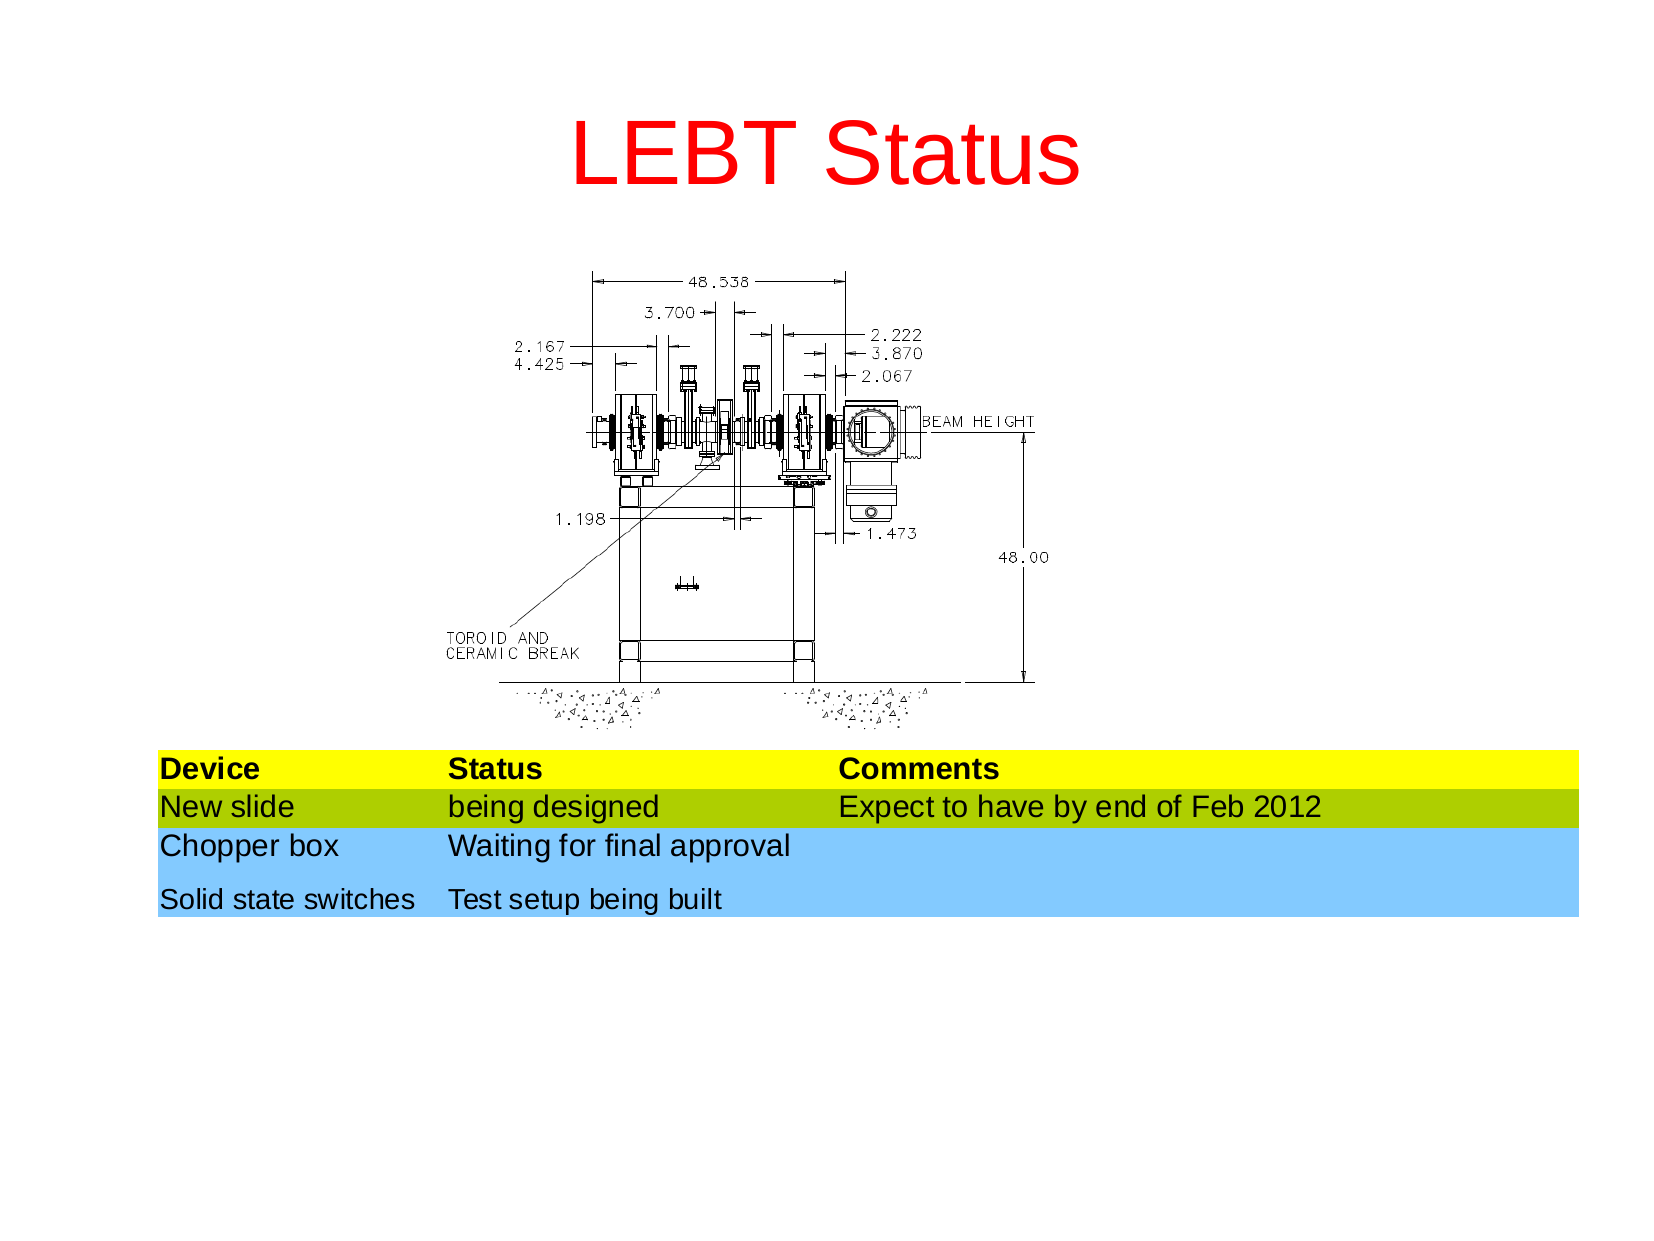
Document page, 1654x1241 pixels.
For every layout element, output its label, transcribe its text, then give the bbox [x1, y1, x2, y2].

picture [405, 257, 1126, 740]
chart [157, 750, 1581, 1226]
title LEBT Status [82, 49, 1571, 257]
